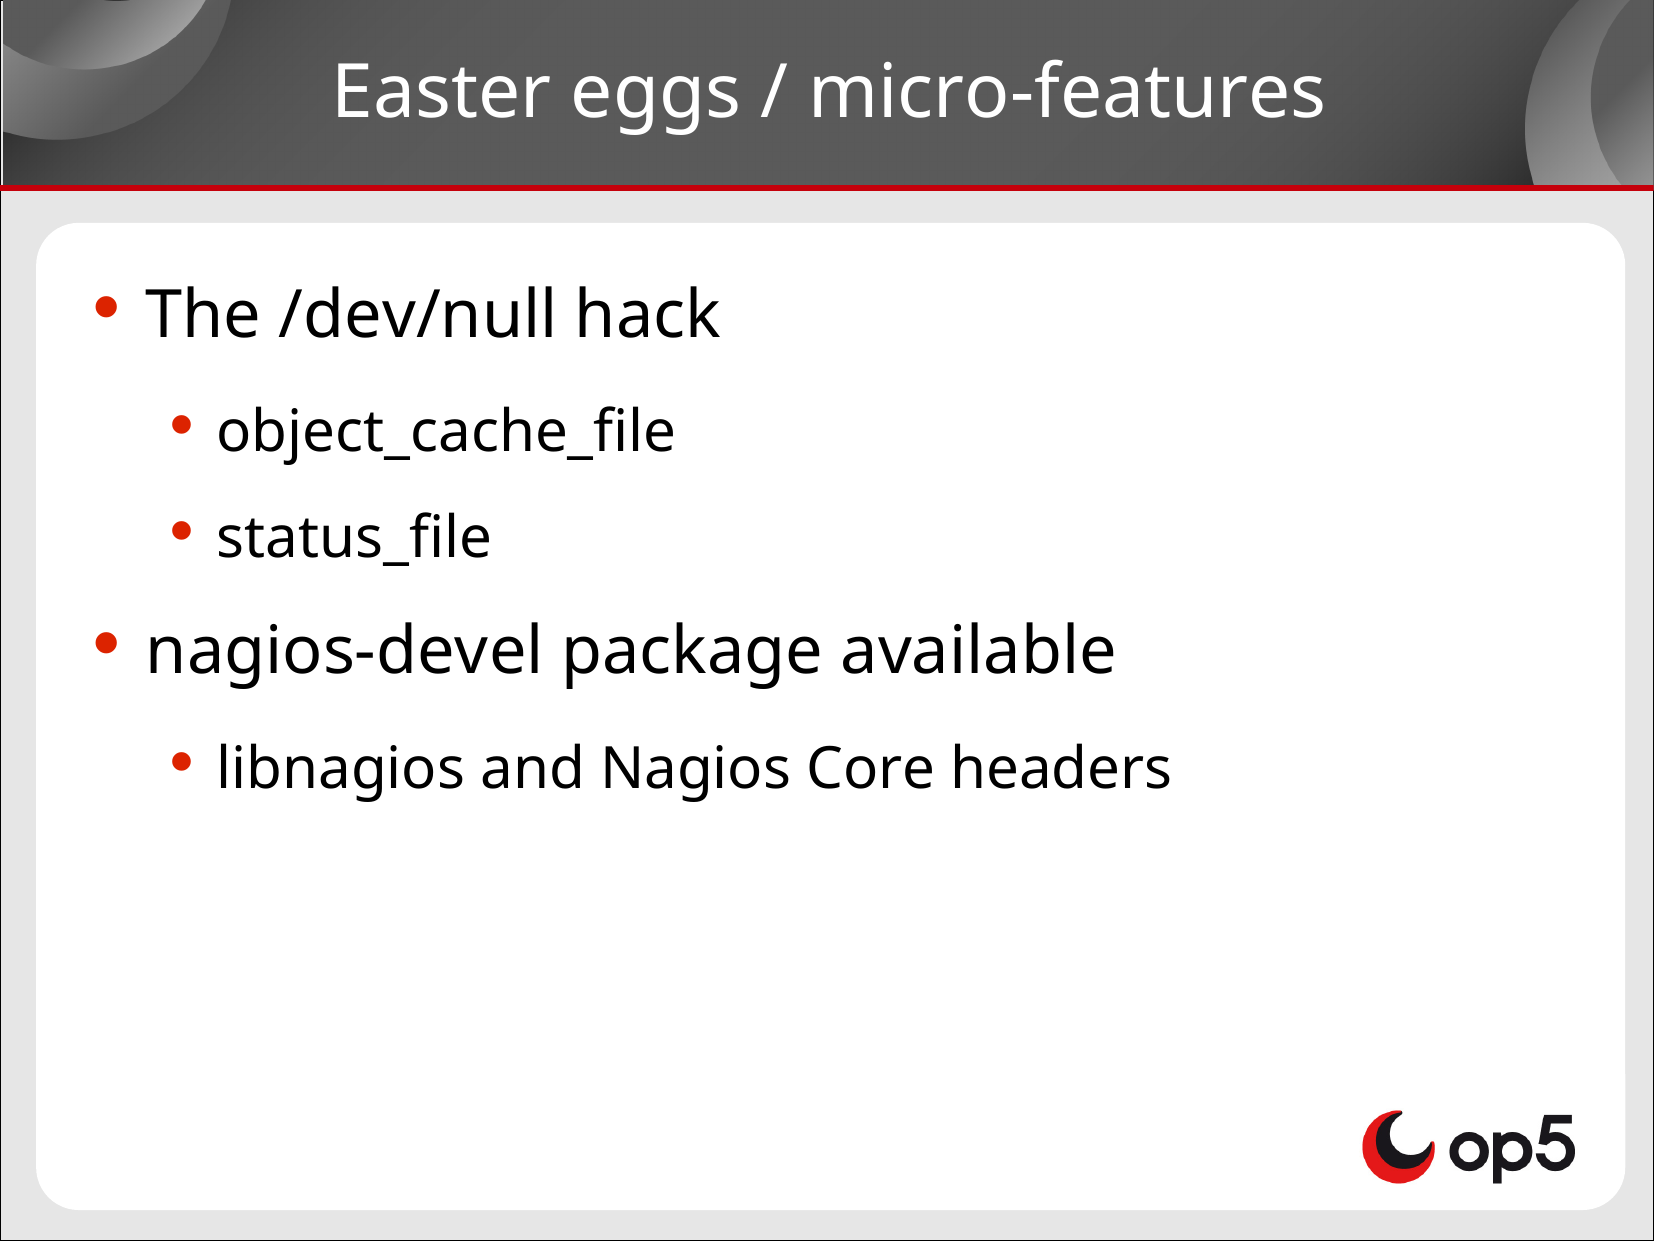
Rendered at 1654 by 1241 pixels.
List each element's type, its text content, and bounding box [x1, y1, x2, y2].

title Easter eggs / micro-features [88, 0, 1571, 175]
picture [1350, 1103, 1587, 1191]
picture [3, 0, 1654, 185]
list The /dev/null hack object_cache_file status_file nagios-devel package available libnagios and Nagios Core headers [75, 262, 1538, 1163]
